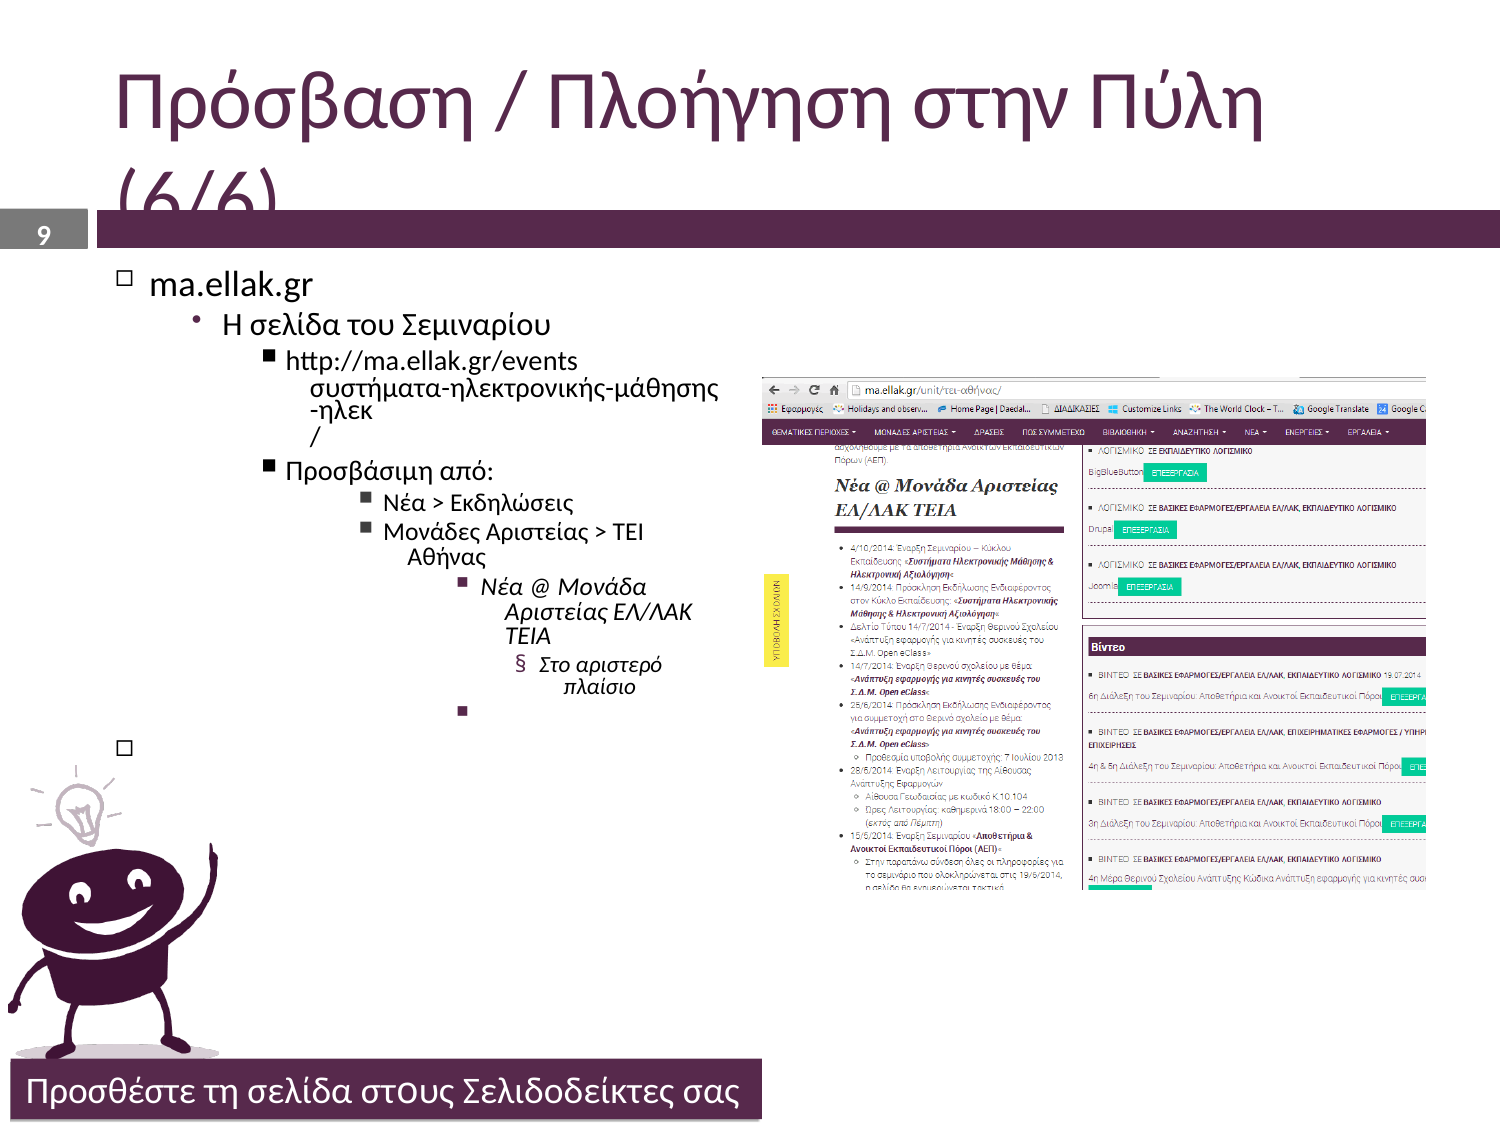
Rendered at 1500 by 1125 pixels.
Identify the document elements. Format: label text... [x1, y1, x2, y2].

text_box [0, 208, 88, 249]
picture [8, 765, 219, 1059]
picture [762, 377, 1426, 890]
text_box Προσθέστε τη σελίδα στoυς Σελιδοδείκτες σας [10, 1058, 762, 1120]
title Πρόσβαση / Πλοήγηση στην Πύλη (6/6) [99, 37, 1438, 201]
list ma.ellak.gr Η σελίδα του Σεμιναρίου http://ma.ellak.gr/eventsσυστήματα-ηλεκτρονικής-μάθησης-ηλεκ/ Προσβάσιμη από: Νέα > Εκδηλώσεις Μονάδες Αριστείας > ΤΕΙ Αθήνας Νέα @ Μονάδα Αριστείας ΕΛ/ΛΑΚ ΤΕΙΑ Στο αριστερό πλαίσιο [99, 260, 738, 1011]
